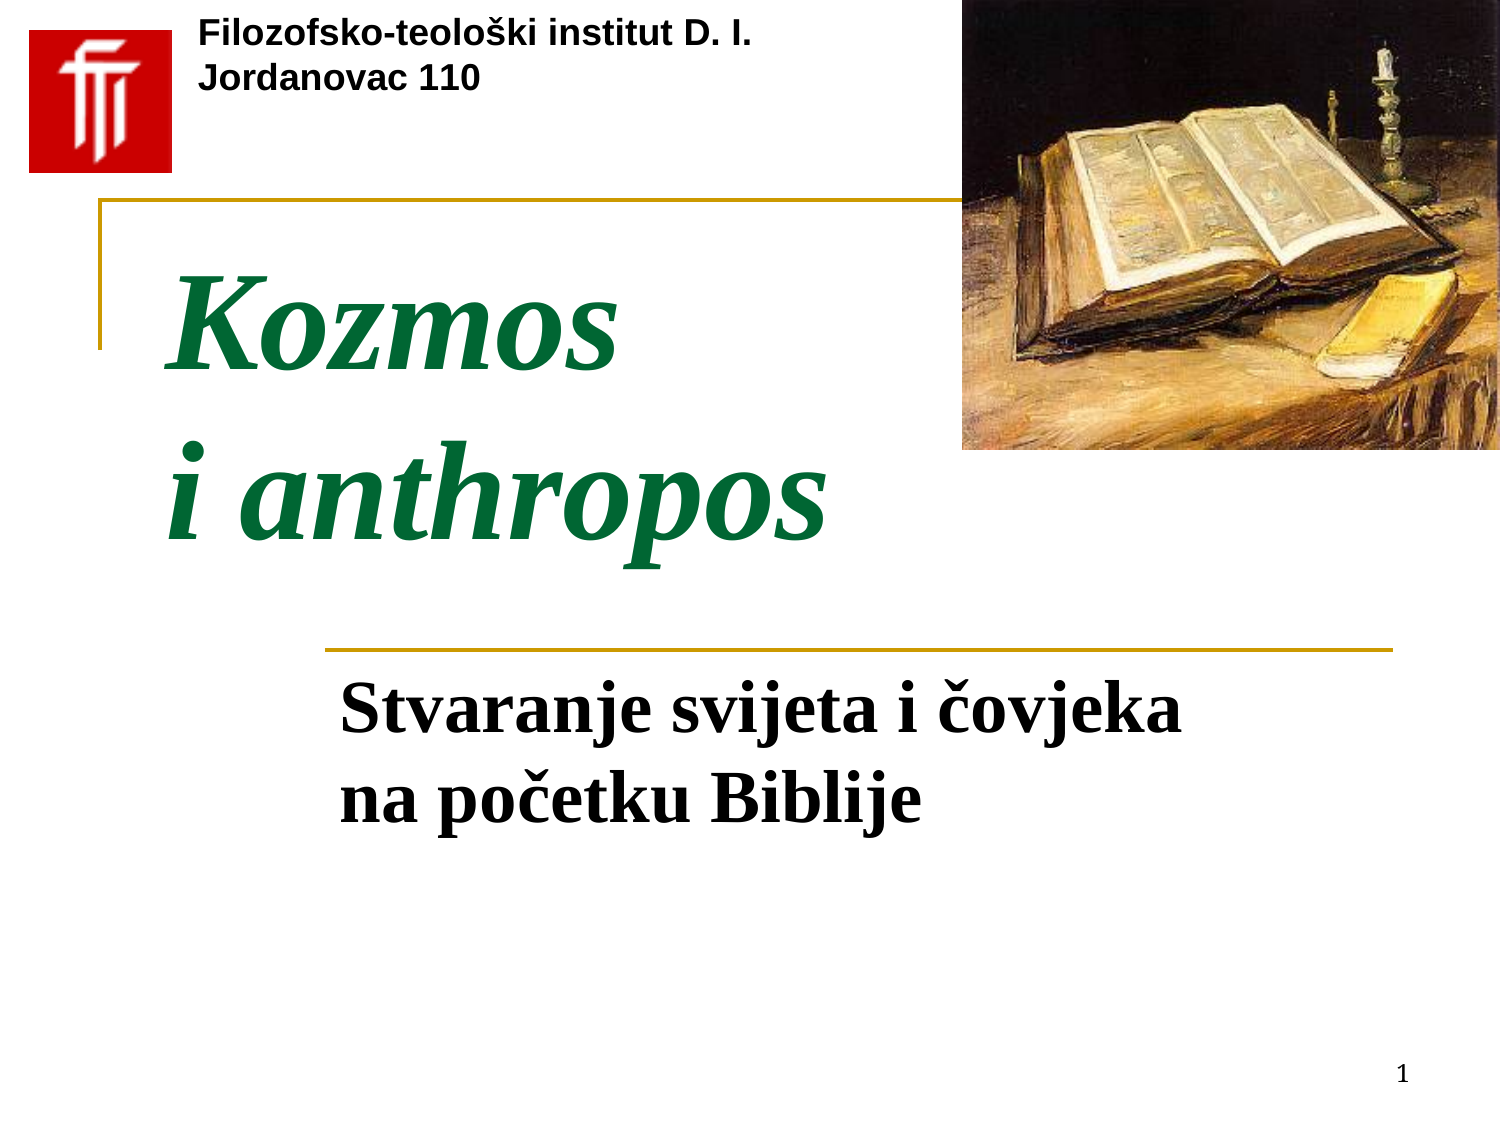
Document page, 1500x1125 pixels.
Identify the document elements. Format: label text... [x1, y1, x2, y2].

subtitle Stvaranje svijeta i čovjeka na početku Biblije [324, 650, 1401, 938]
text_box <number> [1074, 1024, 1426, 1100]
title Kozmos i anthropos [149, 219, 1401, 598]
text_box Filozofsko-teološki institut D. I. Jordanovac 110 [183, 0, 987, 106]
picture [962, 0, 1500, 450]
picture [29, 30, 172, 173]
